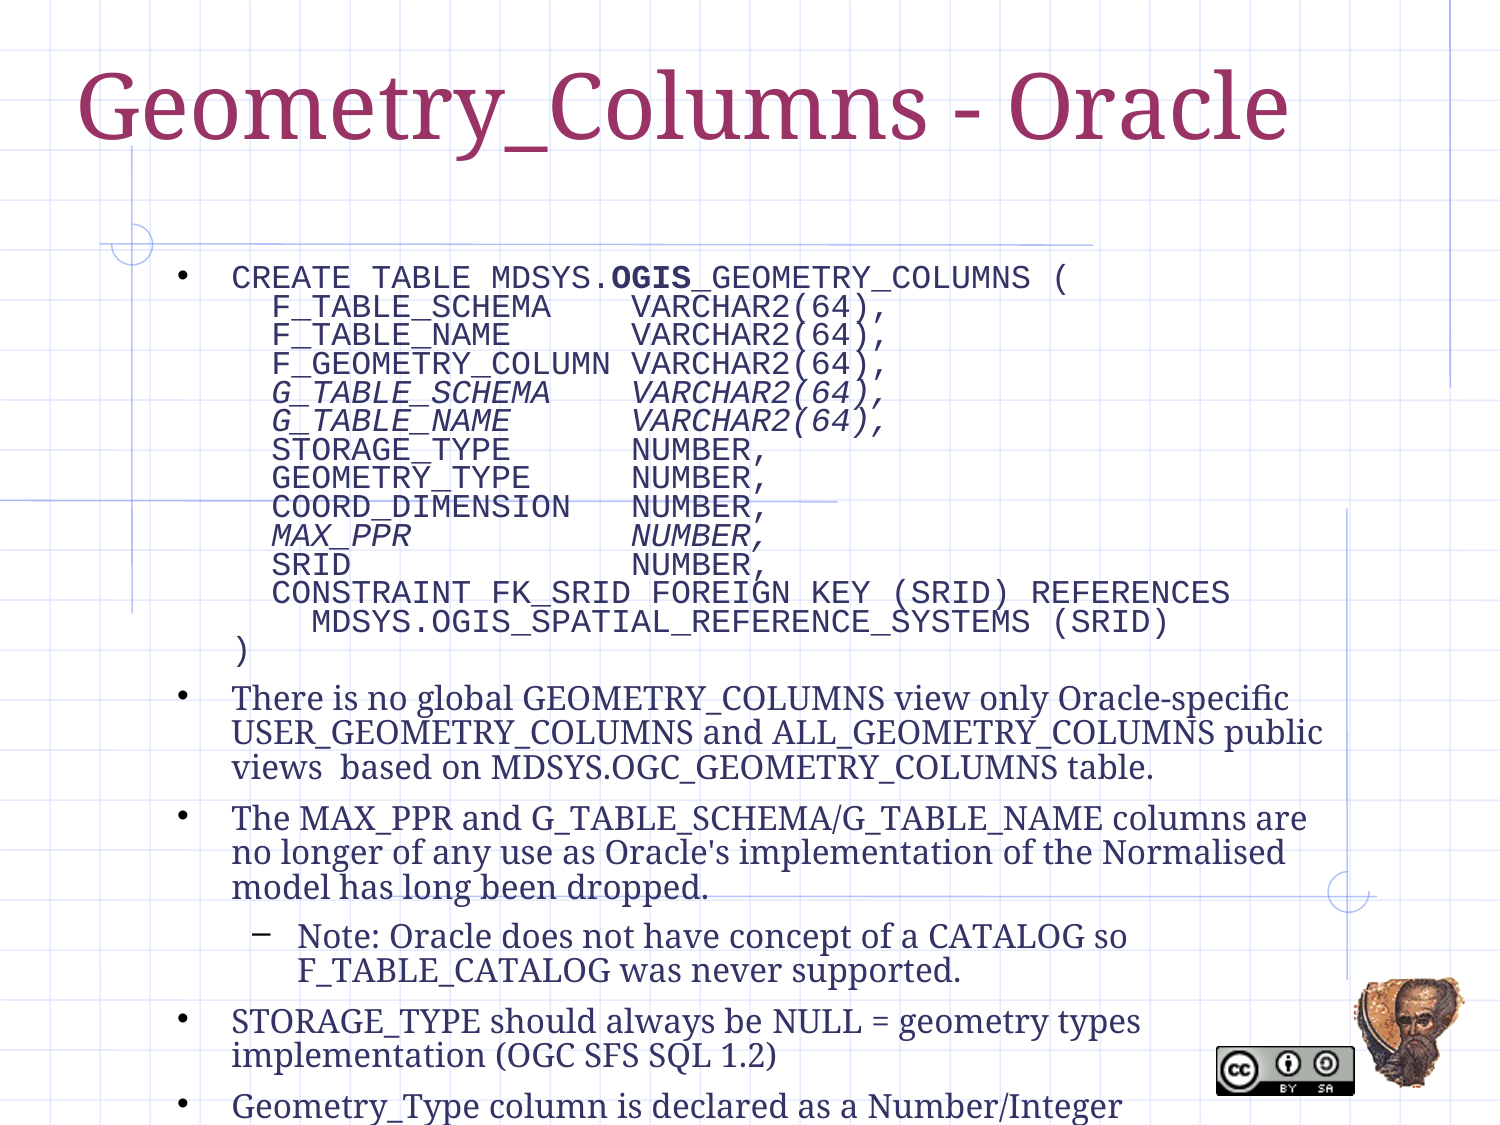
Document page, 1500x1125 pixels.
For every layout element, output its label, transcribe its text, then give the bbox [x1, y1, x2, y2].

list CREATE TABLE MDSYS.OGIS_GEOMETRY_COLUMNS ( F_TABLE_SCHEMA VARCHAR2(64), F_TABLE_NAME VARCHAR2(64), F_GEOMETRY_COLUMN VARCHAR2(64), G_TABLE_SCHEMA VARCHAR2(64), G_TABLE_NAME VARCHAR2(64), STORAGE_TYPE NUMBER, GEOMETRY_TYPE NUMBER, COORD_DIMENSION NUMBER, MAX_PPR NUMBER, SRID NUMBER, CONSTRAINT FK_SRID FOREIGN KEY (SRID) REFERENCES MDSYS.OGIS_SPATIAL_REFERENCE_SYSTEMS (SRID) ) There is no global GEOMETRY_COLUMNS view only Oracle-specific USER_GEOMETRY_COLUMNS and ALL_GEOMETRY_COLUMNS public views based on MDSYS.OGC_GEOMETRY_COLUMNS table. The MAX_PPR and G_TABLE_SCHEMA/G_TABLE_NAME columns are no longer of any use as Oracle's implementation of the Normalised model has long been dropped. Note: Oracle does not have concept of a CATALOG so F_TABLE_CATALOG was never supported. STORAGE_TYPE should always be NULL = geometry types implementation (OGC SFS SQL 1.2) Geometry_Type column is declared as a Number/Integer [177, 265, 1329, 1112]
picture [1329, 976, 1465, 1096]
title Geometry_Columns - Oracle [74, 45, 1424, 177]
